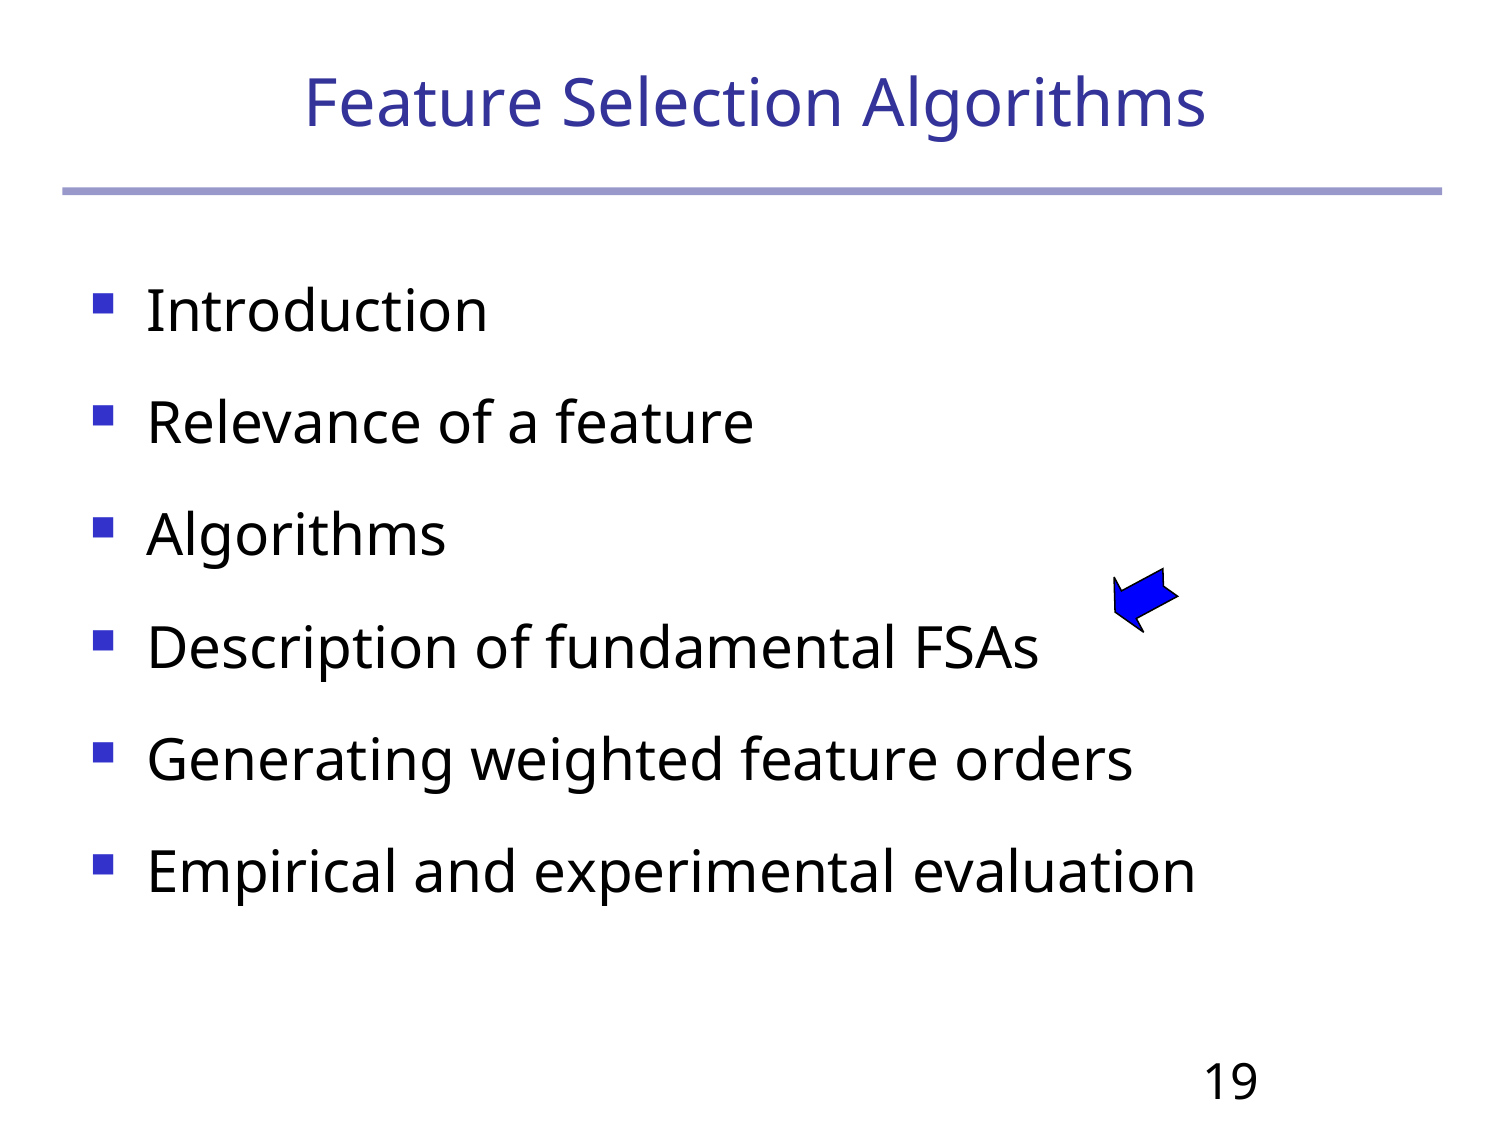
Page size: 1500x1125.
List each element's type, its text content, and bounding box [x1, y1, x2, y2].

title Feature Selection Algorithms [0, 12, 1500, 188]
text_box [1114, 568, 1178, 633]
list Introduction Relevance of a feature Algorithms Description of fundamental FSAs Generating weighted feature orders Empirical and experimental evaluation [74, 237, 1450, 1038]
text_box <number> [1187, 1050, 1500, 1125]
